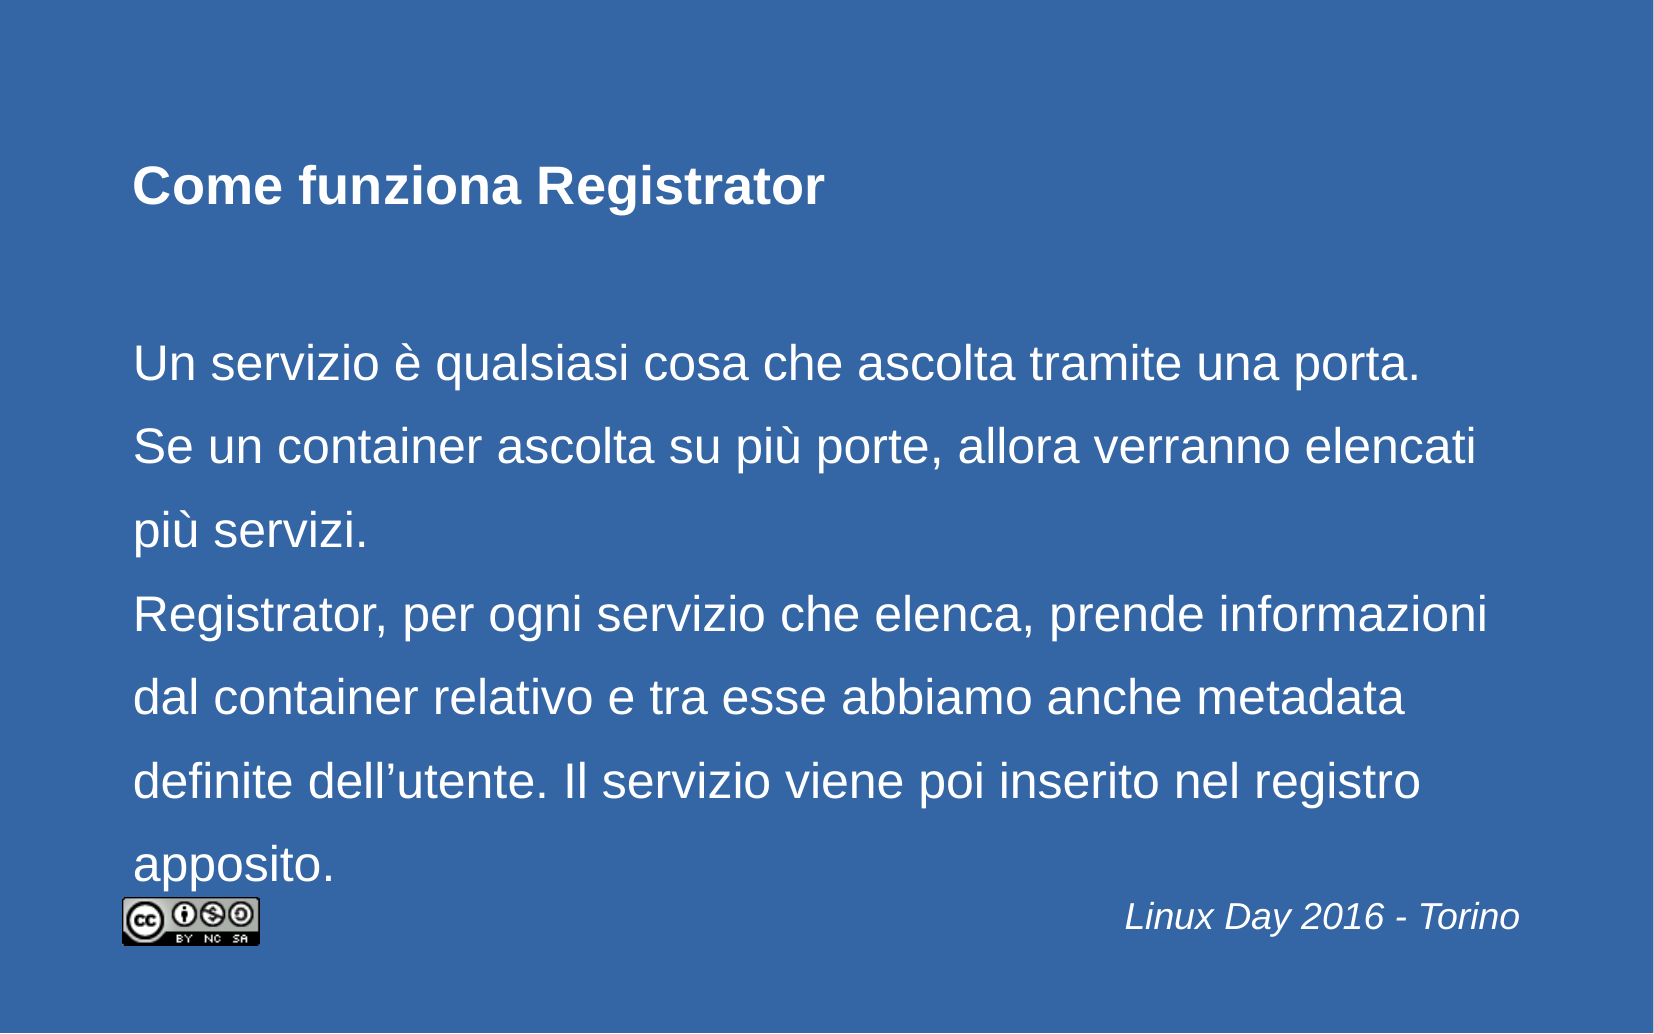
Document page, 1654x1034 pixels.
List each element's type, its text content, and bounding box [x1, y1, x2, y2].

text_box Linux Day 2016 - Torino [1109, 887, 1536, 1034]
picture [122, 897, 260, 946]
text_box Come funziona Registrator Un servizio è qualsiasi cosa che ascolta tramite una porta. Se un container ascolta su più porte, allora verranno elencati più servizi. Registrator, per ogni servizio che elenca, prende informazioni dal container relativo e tra esse abbiamo anche metadata definite dell’utente. Il servizio viene poi inserito nel registro apposito. [118, 118, 1536, 961]
